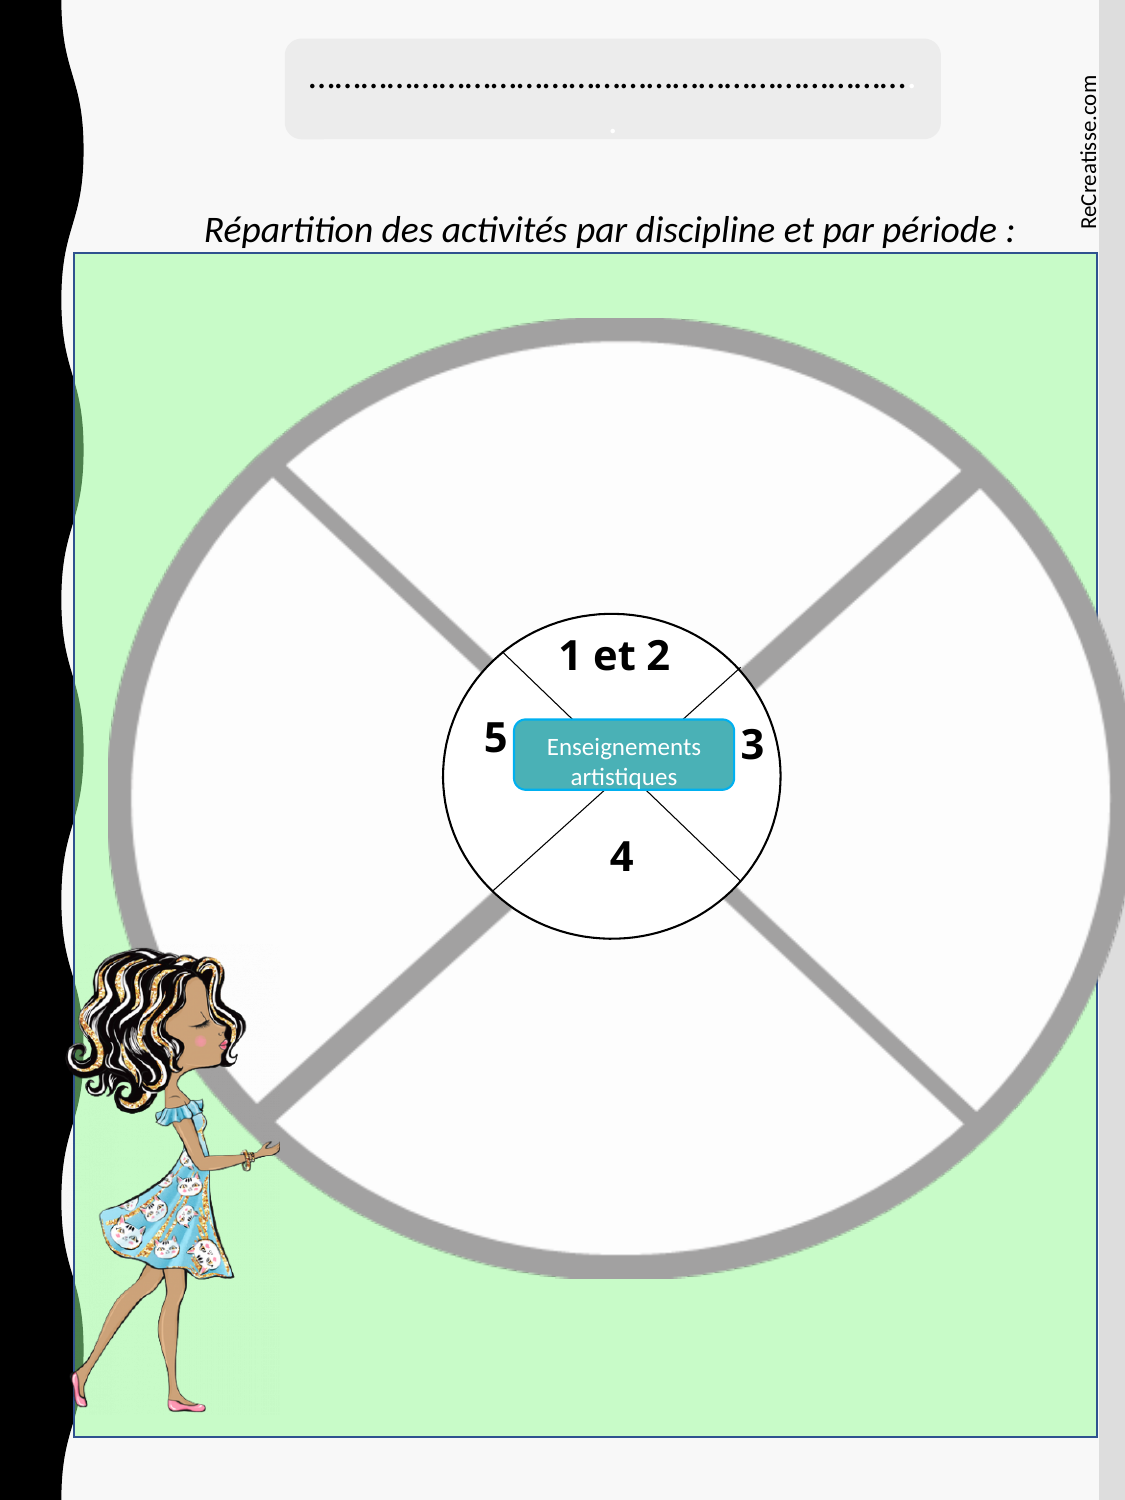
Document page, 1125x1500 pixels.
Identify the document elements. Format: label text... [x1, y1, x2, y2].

text_box Enseignements artistiques [514, 719, 735, 790]
text_box [648, 763, 781, 880]
text_box [686, 670, 767, 719]
text_box 4 [595, 822, 649, 887]
text_box [74, 1279, 1097, 1437]
text_box …………………………………………………………….. [284, 38, 941, 140]
text_box [504, 627, 738, 719]
text_box 1 et 2 [543, 621, 686, 686]
text_box 3 [726, 711, 780, 776]
text_box [493, 790, 740, 939]
picture [65, 318, 1125, 1416]
text_box [74, 253, 1097, 944]
text_box ReCreatisse.com [1066, 60, 1108, 244]
text_box 5 [469, 703, 523, 768]
text_box [443, 653, 602, 891]
text_box Répartition des activités par discipline et par période : [189, 198, 1032, 258]
text_box [562, 613, 662, 621]
